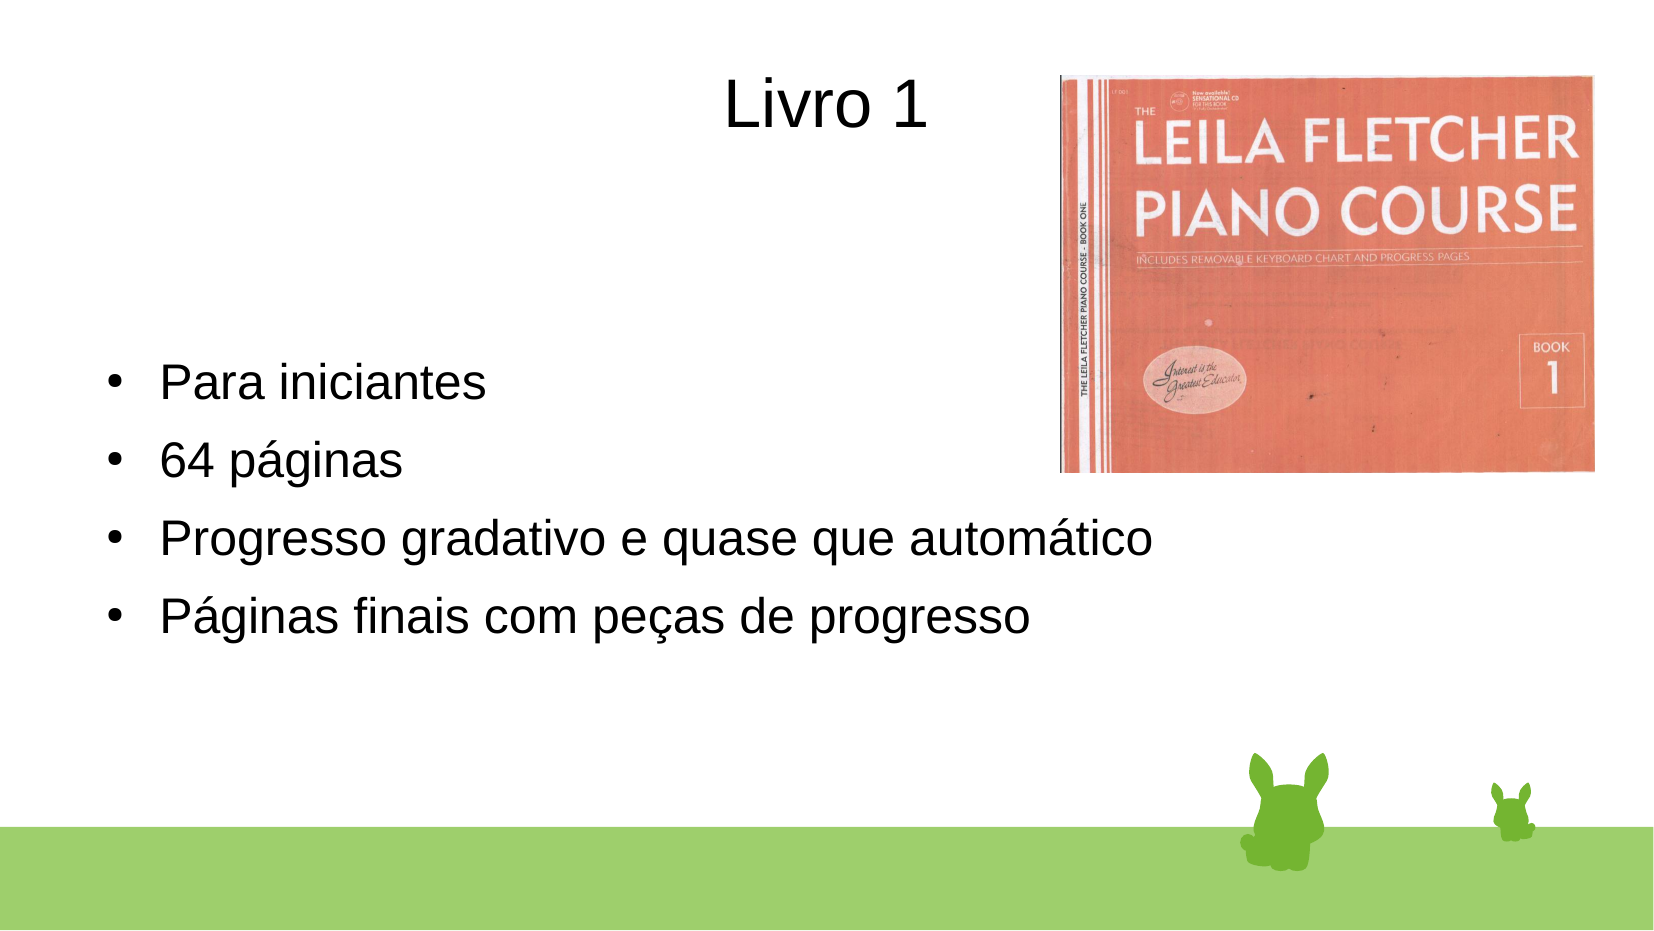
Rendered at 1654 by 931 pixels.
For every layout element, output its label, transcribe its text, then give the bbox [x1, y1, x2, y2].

list Para iniciantes 64 páginas Progresso gradativo e quase que automático Páginas finais com peças de progresso [88, 354, 1211, 709]
title Livro 1 [88, 29, 1565, 178]
picture [1060, 75, 1595, 473]
